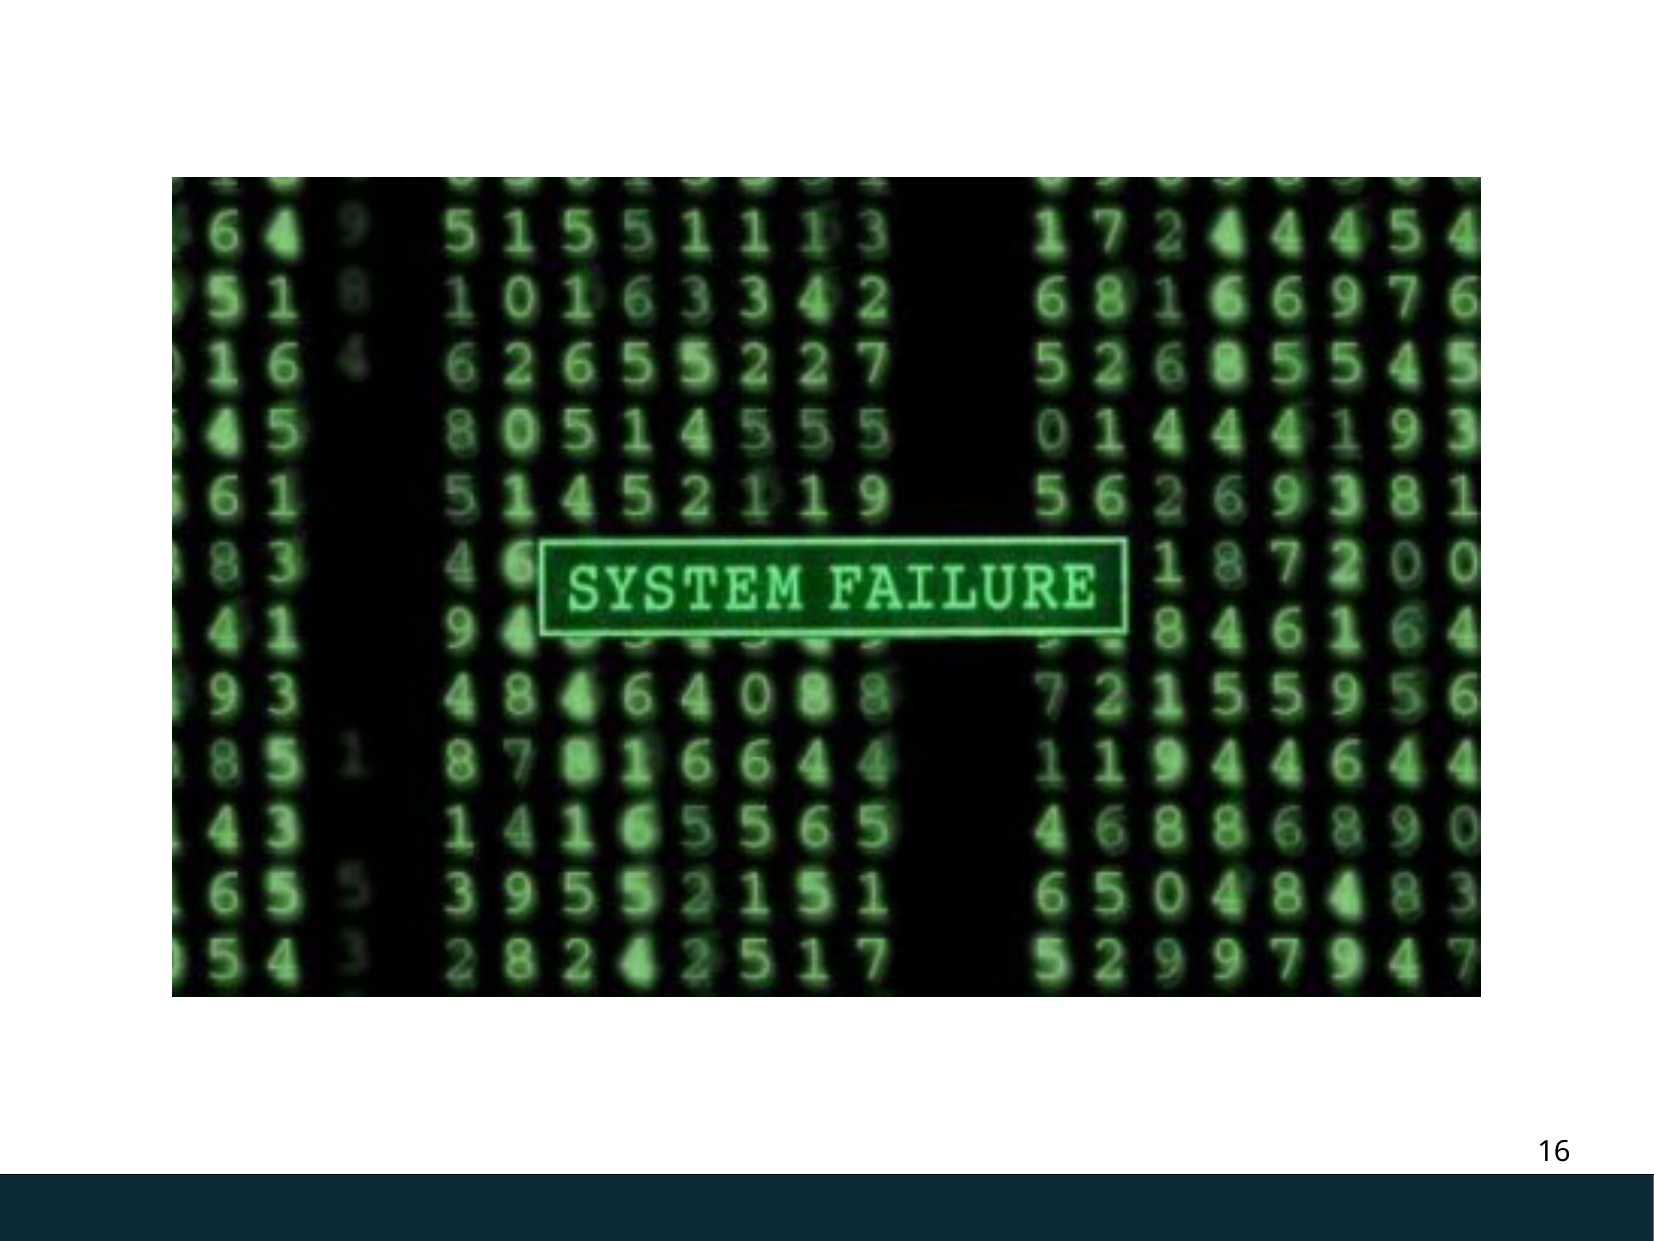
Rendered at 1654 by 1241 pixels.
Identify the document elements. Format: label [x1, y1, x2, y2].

picture [172, 177, 1481, 997]
